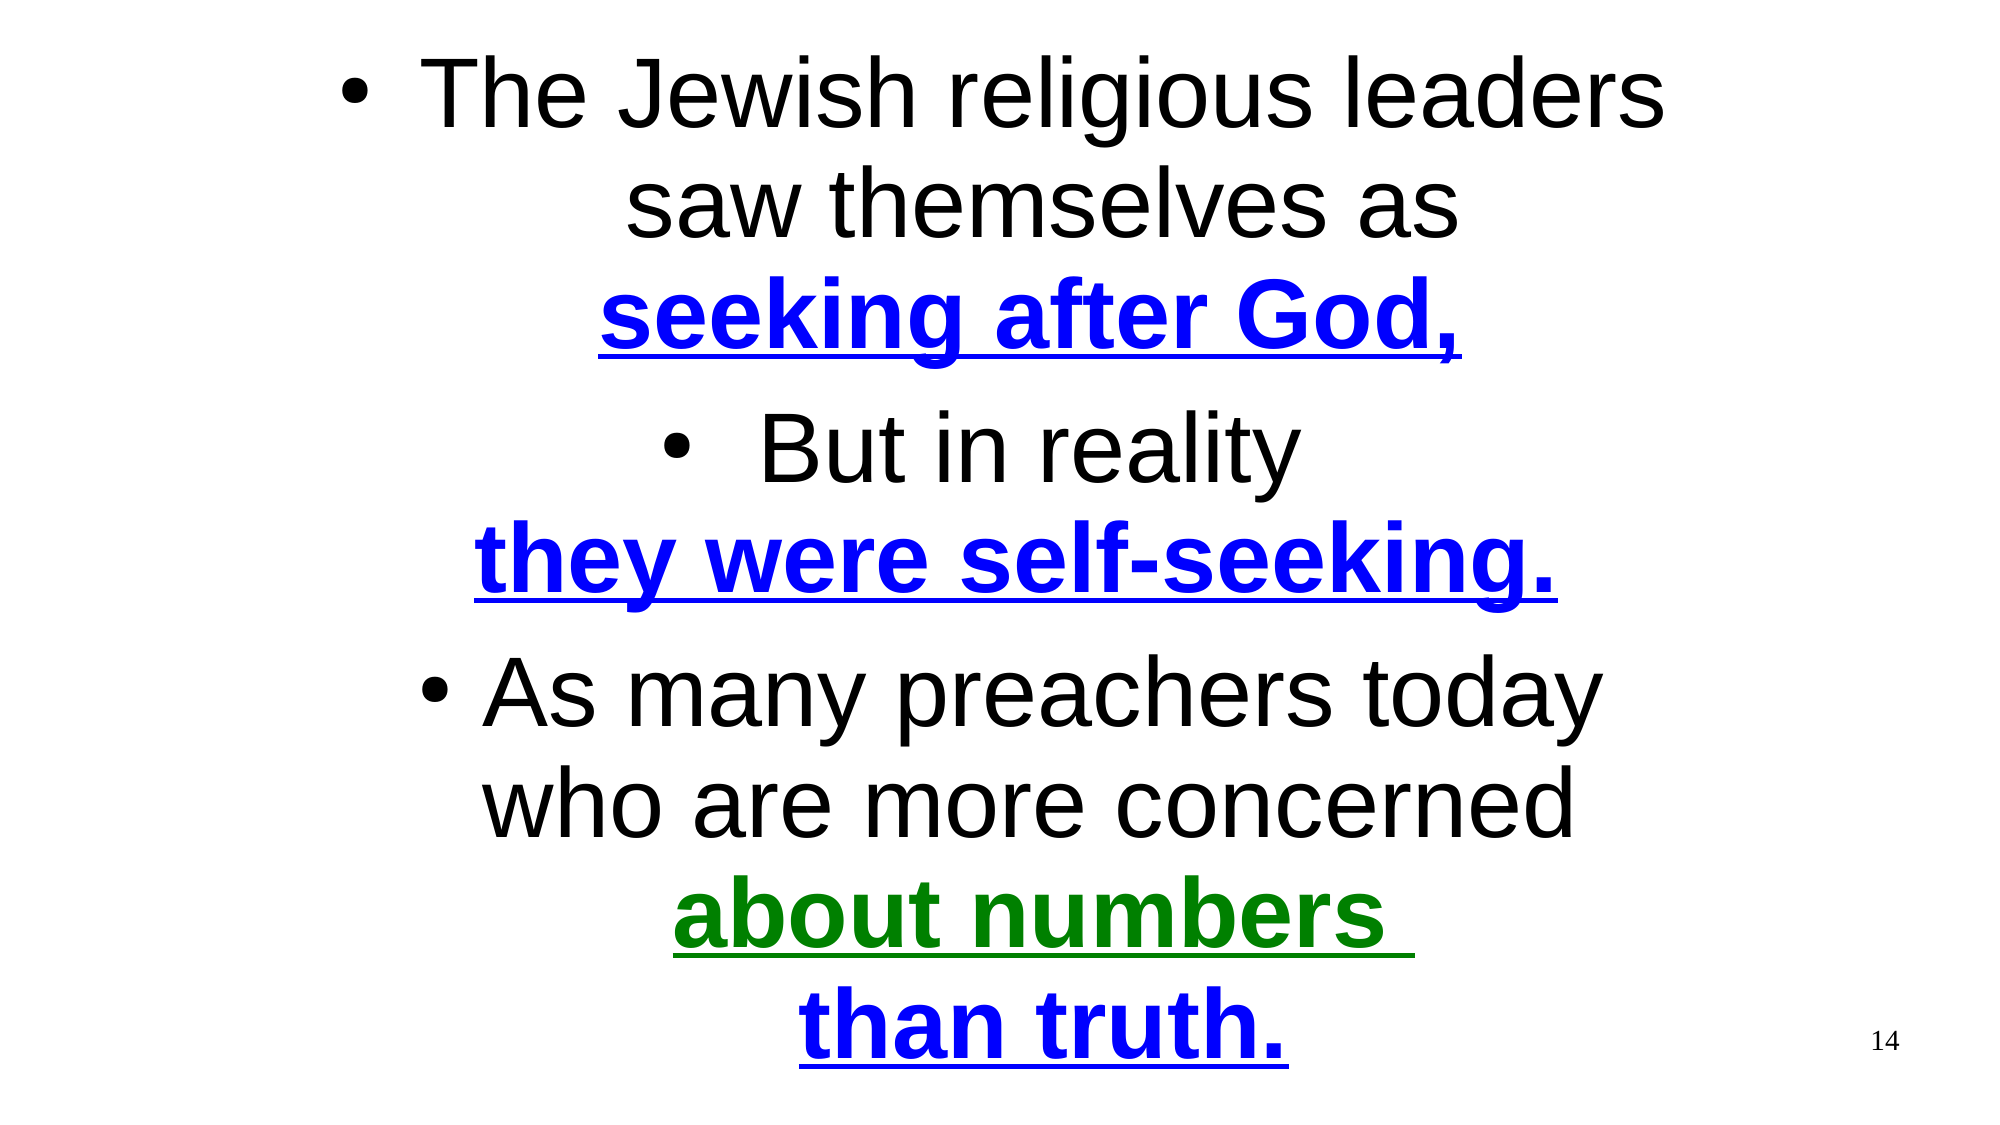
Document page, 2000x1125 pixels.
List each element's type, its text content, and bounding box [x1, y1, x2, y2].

list The Jewish religious leaders saw themselves as seeking after God, But in reality they were self-seeking. As many preachers today who are more concerned about numbers than truth. [37, 37, 1988, 1088]
